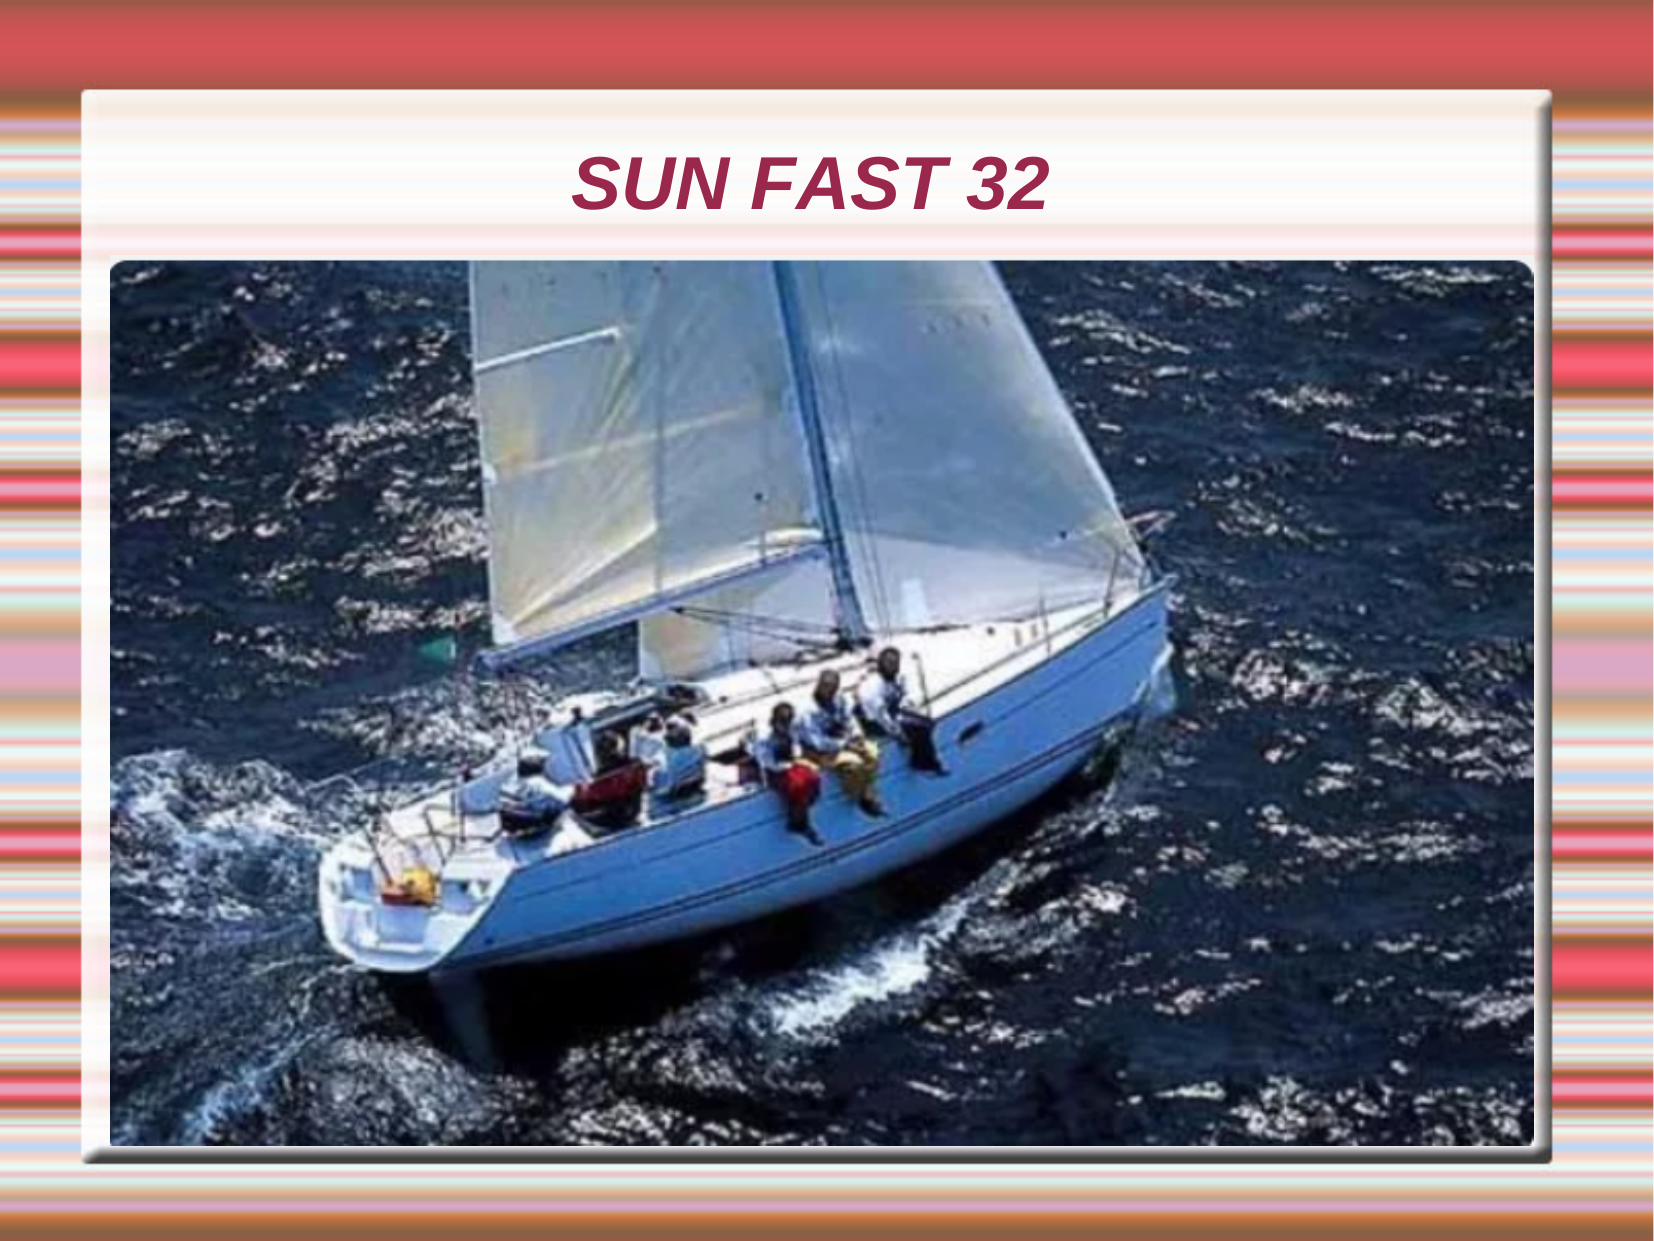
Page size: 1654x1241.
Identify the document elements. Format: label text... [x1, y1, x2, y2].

title SUN FAST 32 [88, 134, 1534, 225]
picture [0, 0, 1654, 1241]
